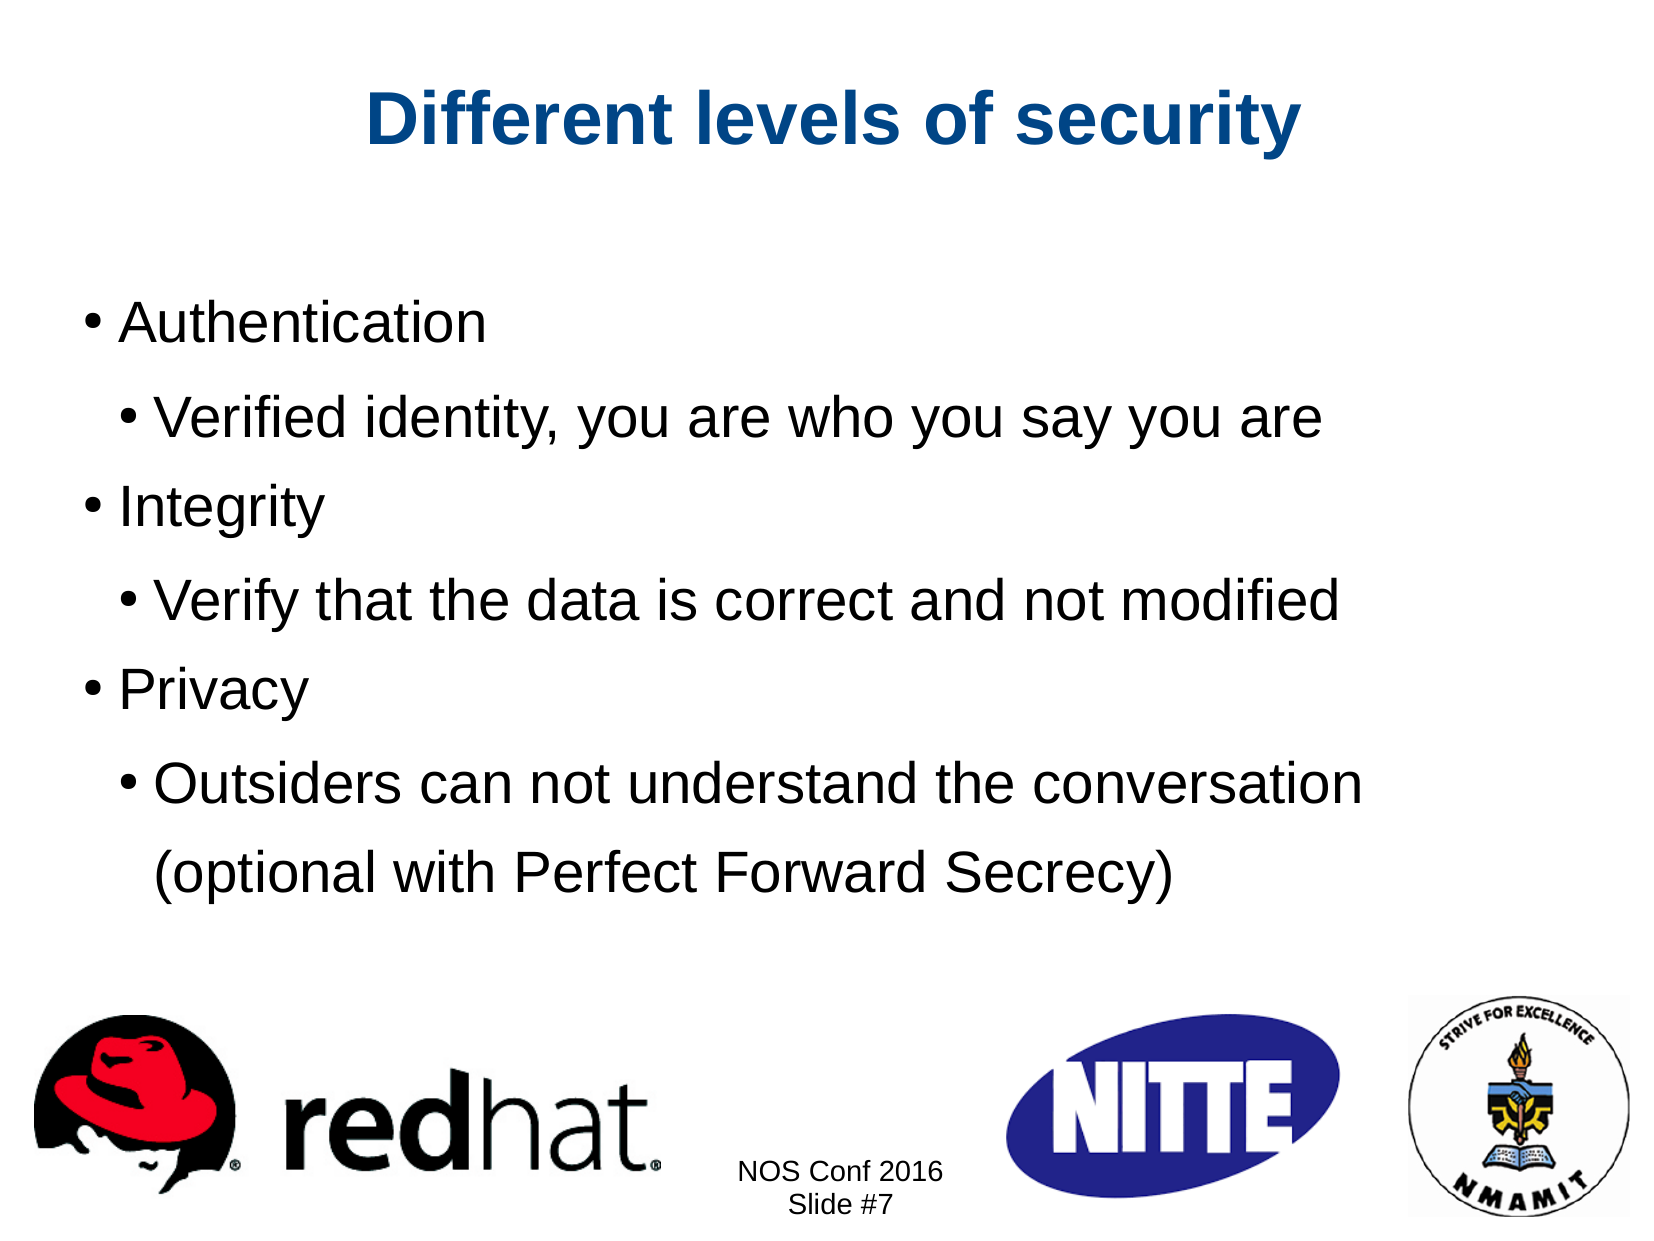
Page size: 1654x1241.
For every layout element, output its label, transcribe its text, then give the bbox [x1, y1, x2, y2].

title Different levels of security [90, 15, 1579, 223]
picture [982, 1010, 1355, 1217]
picture [34, 1015, 661, 1217]
picture [1408, 995, 1630, 1217]
list Authentication Verified identity, you are who you say you are Integrity Verify that the data is correct and not modified Privacy Outsiders can not understand the conversation (optional with Perfect Forward Secrecy) [82, 290, 1571, 1010]
